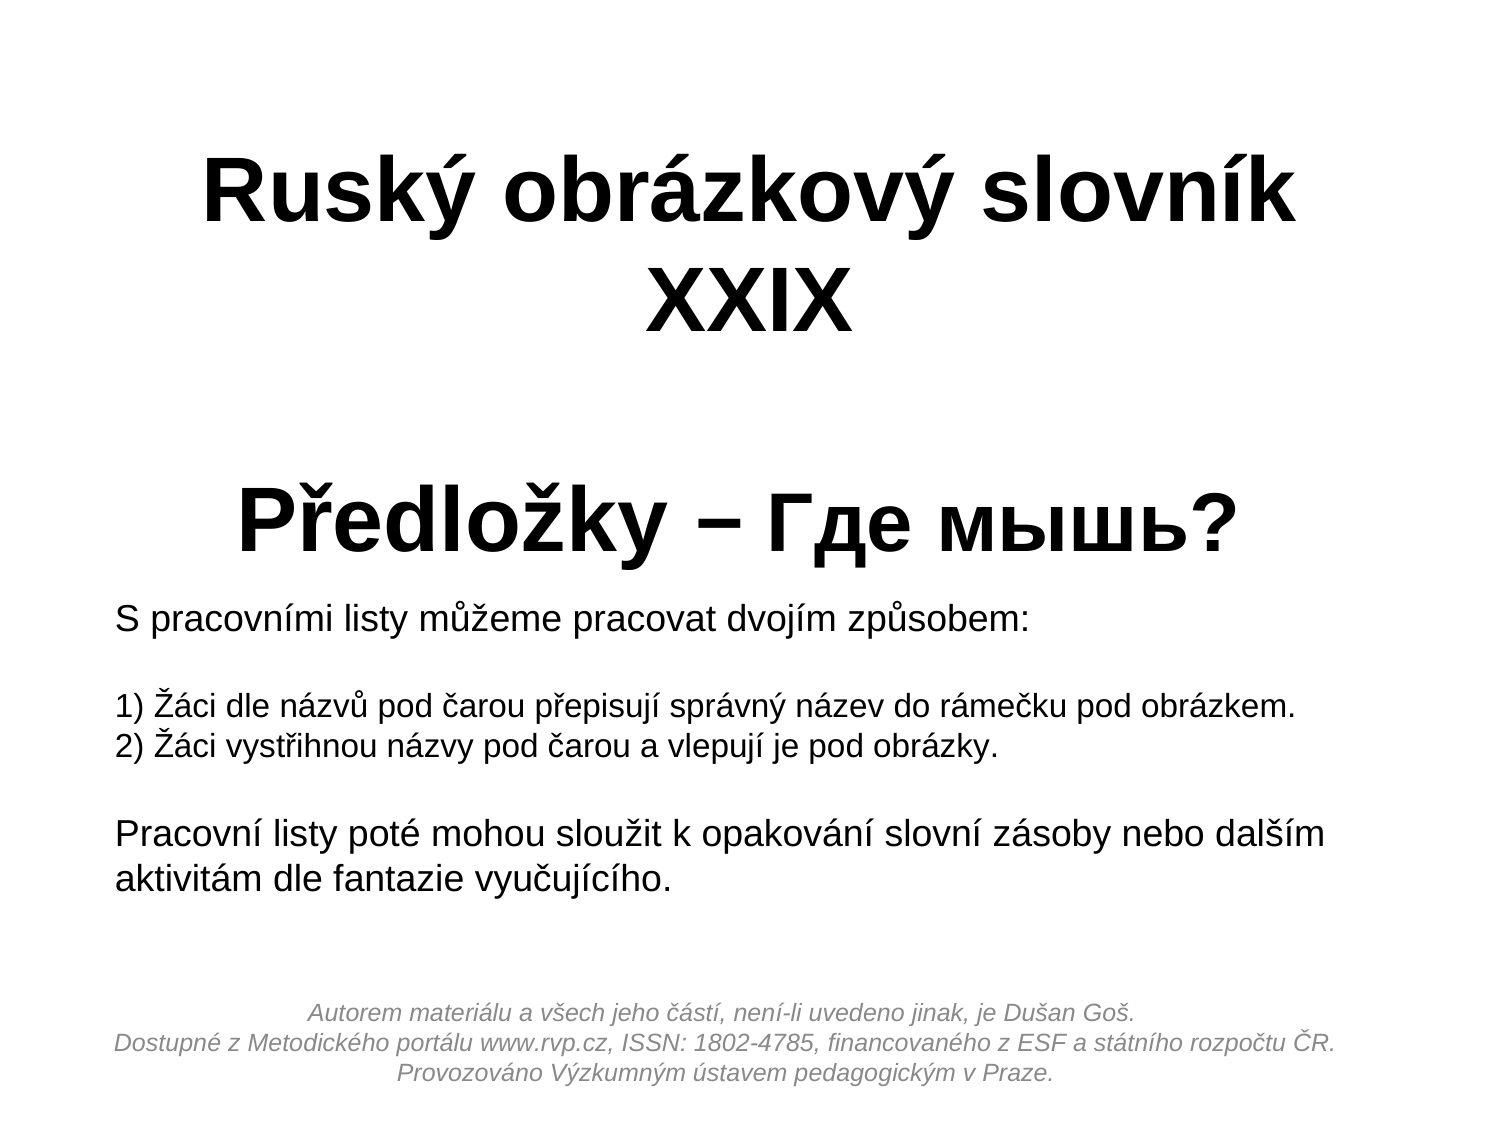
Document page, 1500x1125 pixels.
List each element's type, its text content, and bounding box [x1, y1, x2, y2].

title Ruský obrázkový slovník XXIX Předložky − Где мышь? [112, 122, 1388, 578]
text_box Autorem materiálu a všech jeho částí, není-li uvedeno jinak, je Dušan Goš. Dostupné z Metodického portálu www.rvp.cz, ISSN: 1802-4785, financovaného z ESF a státního rozpočtu ČR. Provozováno Výzkumným ústavem pedagogickým v Praze. [88, 1011, 1365, 1072]
text_box S pracovními listy můžeme pracovat dvojím způsobem: Žáci dle názvů pod čarou přepisují správný název do rámečku pod obrázkem. Žáci vystřihnou názvy pod čarou a vlepují je pod obrázky. Pracovní listy poté mohou sloužit k opakování slovní zásoby nebo dalším aktivitám dle fantazie vyučujícího. [100, 586, 1412, 907]
